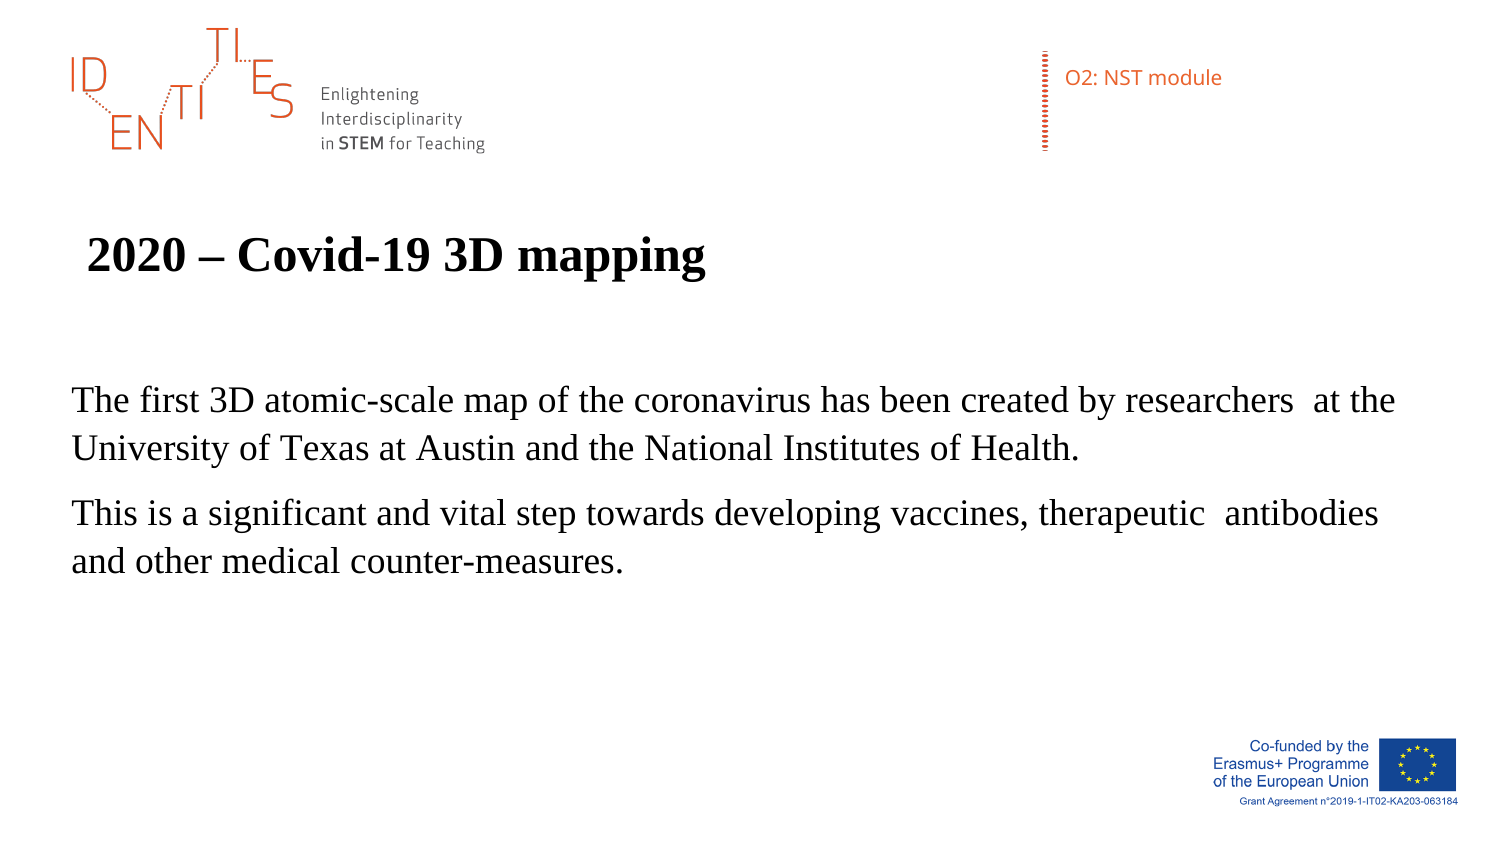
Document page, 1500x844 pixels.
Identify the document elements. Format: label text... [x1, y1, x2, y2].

text_box The first 3D atomic-scale map of the coronavirus has been created by researchers at the University of Texas at Austin and the National Institutes of Health. This is a significant and vital step towards developing vaccines, therapeutic antibodies and other medical counter-measures. [56, 364, 1444, 644]
text_box O2: NST module [1051, 57, 1472, 139]
text_box 2020 – Covid-19 3D mapping [71, 197, 1124, 335]
picture [1208, 735, 1459, 810]
picture [1042, 51, 1051, 151]
picture [71, 24, 485, 157]
